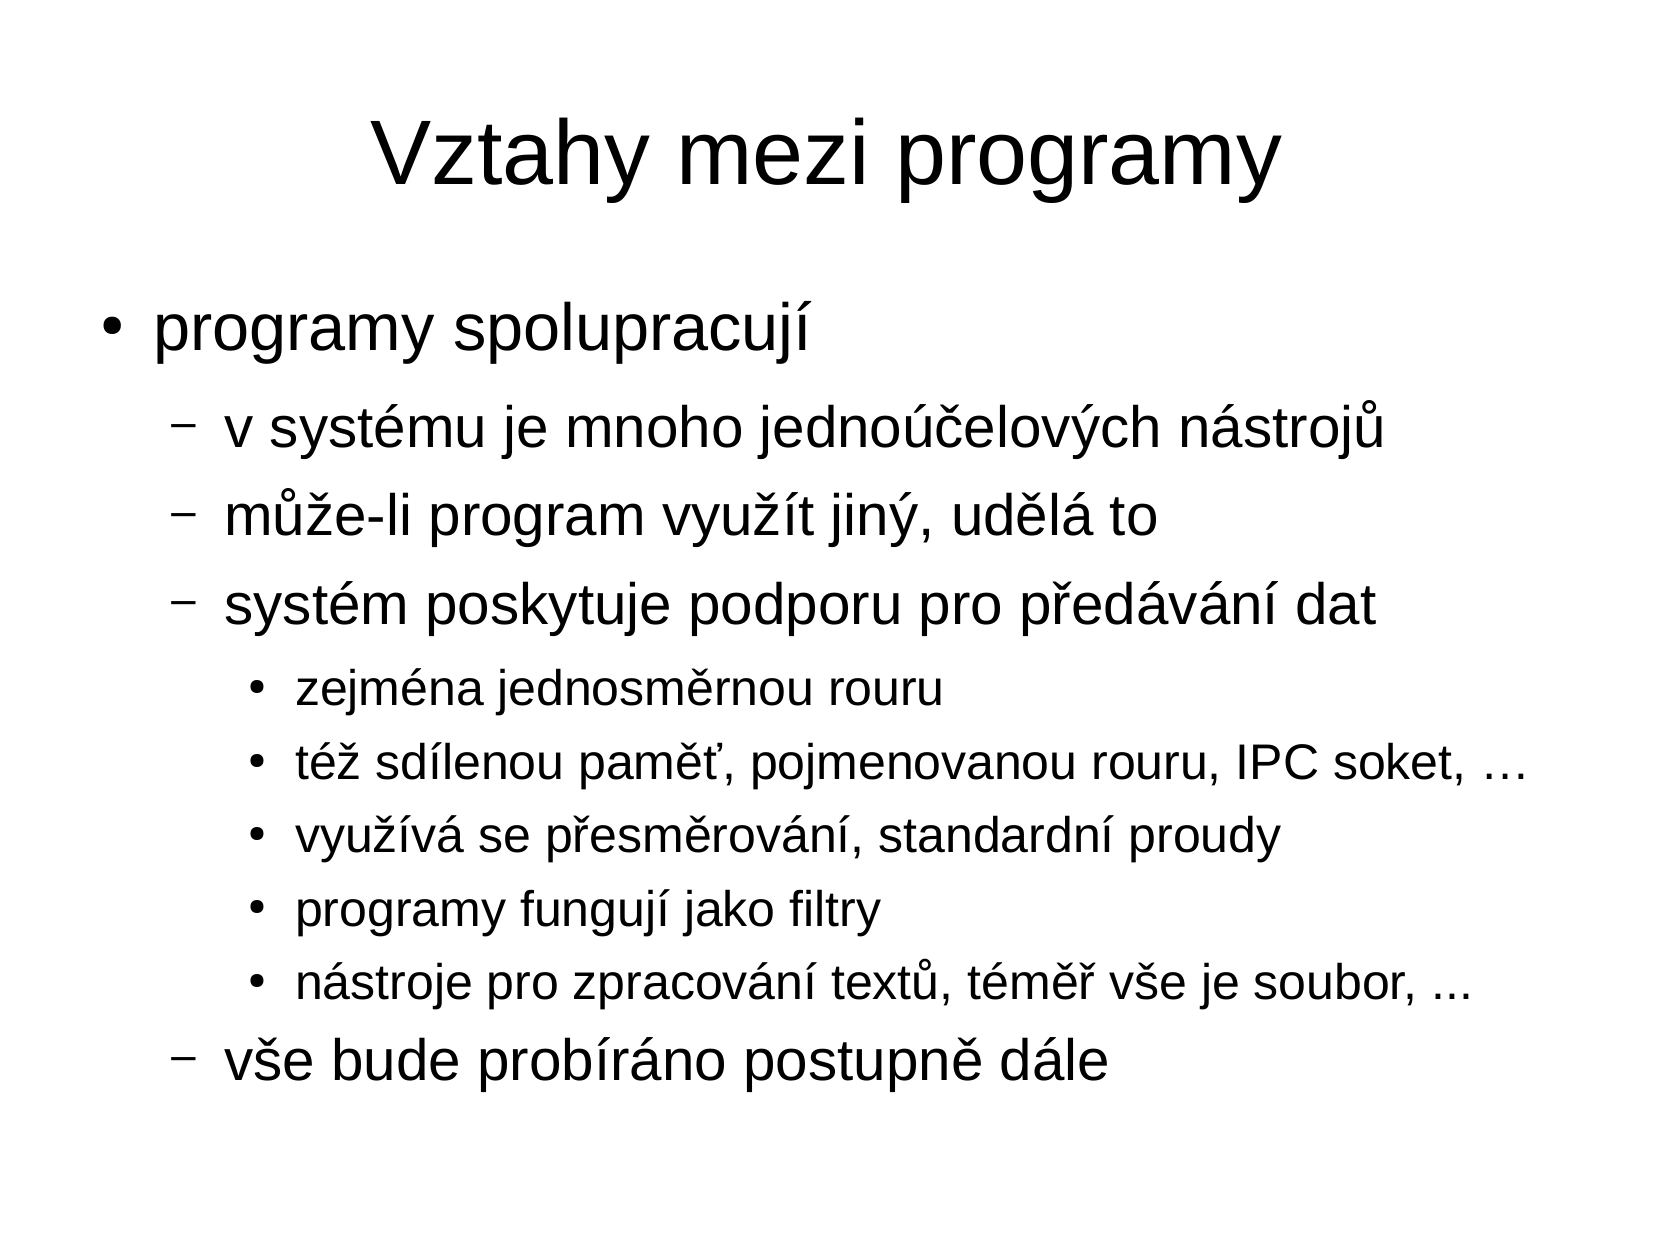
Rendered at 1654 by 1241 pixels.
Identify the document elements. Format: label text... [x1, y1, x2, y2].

list programy spolupracují v systému je mnoho jednoúčelových nástrojů může-li program využít jiný, udělá to systém poskytuje podporu pro předávání dat zejména jednosměrnou rouru též sdílenou paměť, pojmenovanou rouru, IPC soket, … využívá se přesměrování, standardní proudy programy fungují jako filtry nástroje pro zpracování textů, téměř vše je soubor, ... vše bude probíráno postupně dále [82, 290, 1571, 1094]
title Vztahy mezi programy [82, 56, 1571, 250]
